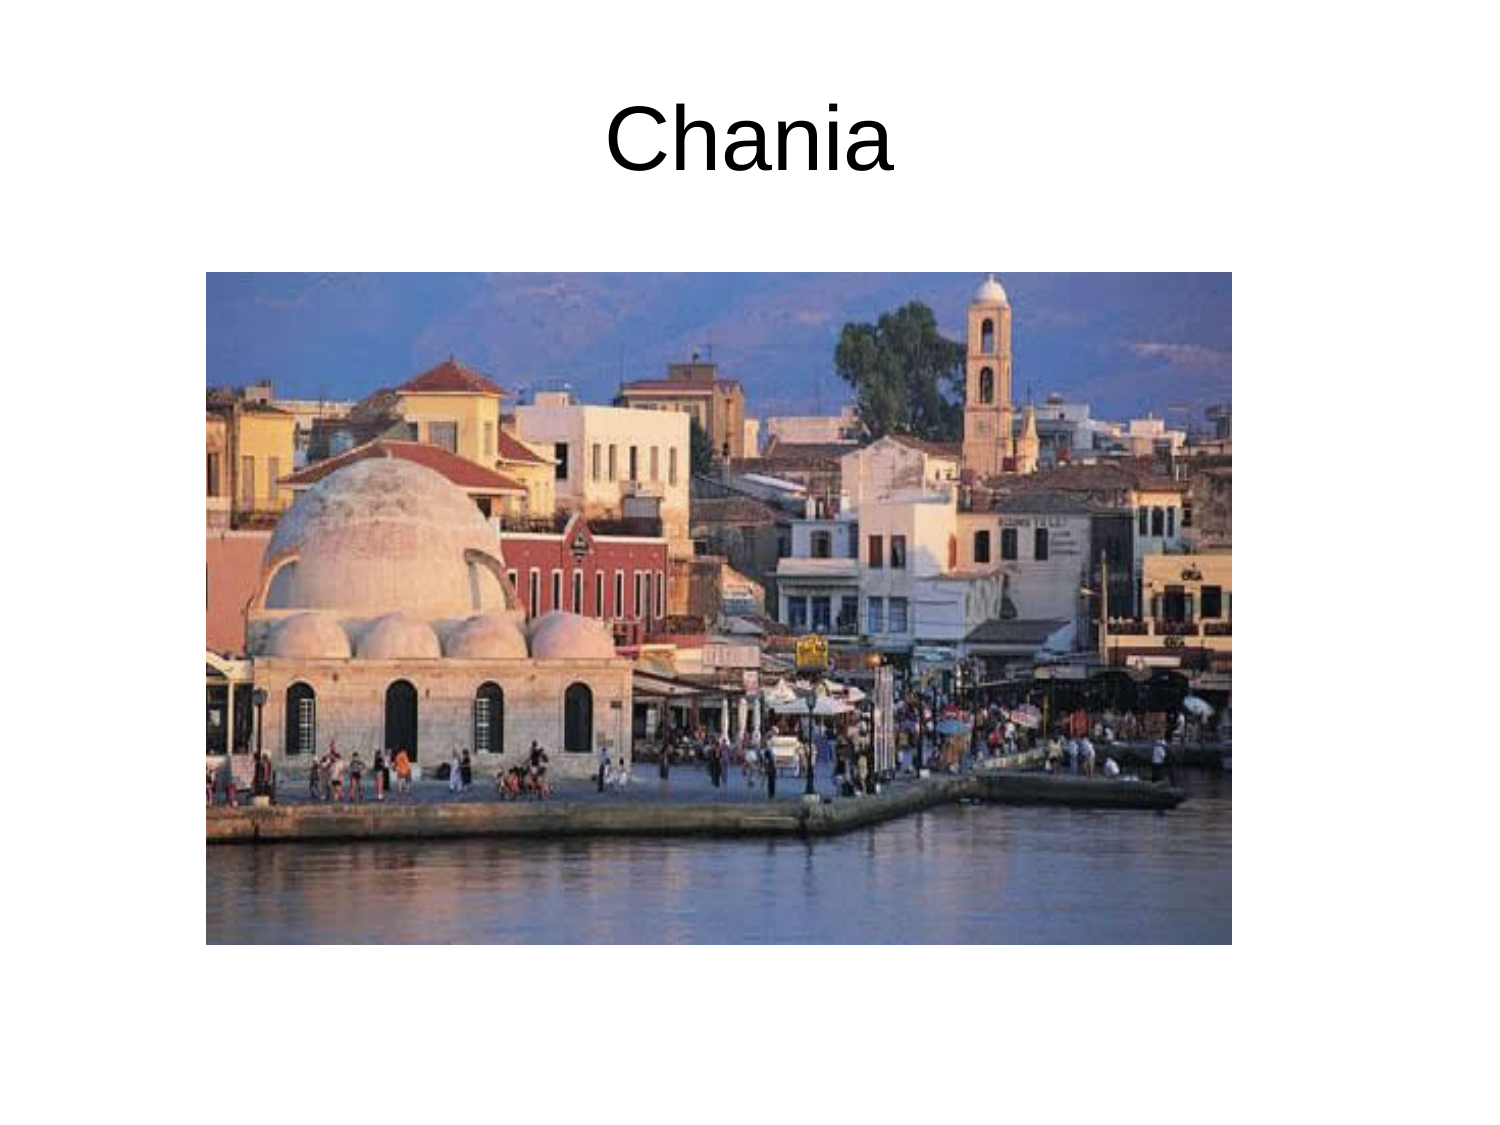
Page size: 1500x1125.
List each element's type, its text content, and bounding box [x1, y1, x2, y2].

picture [206, 272, 1232, 945]
title Chania [75, 20, 1425, 257]
